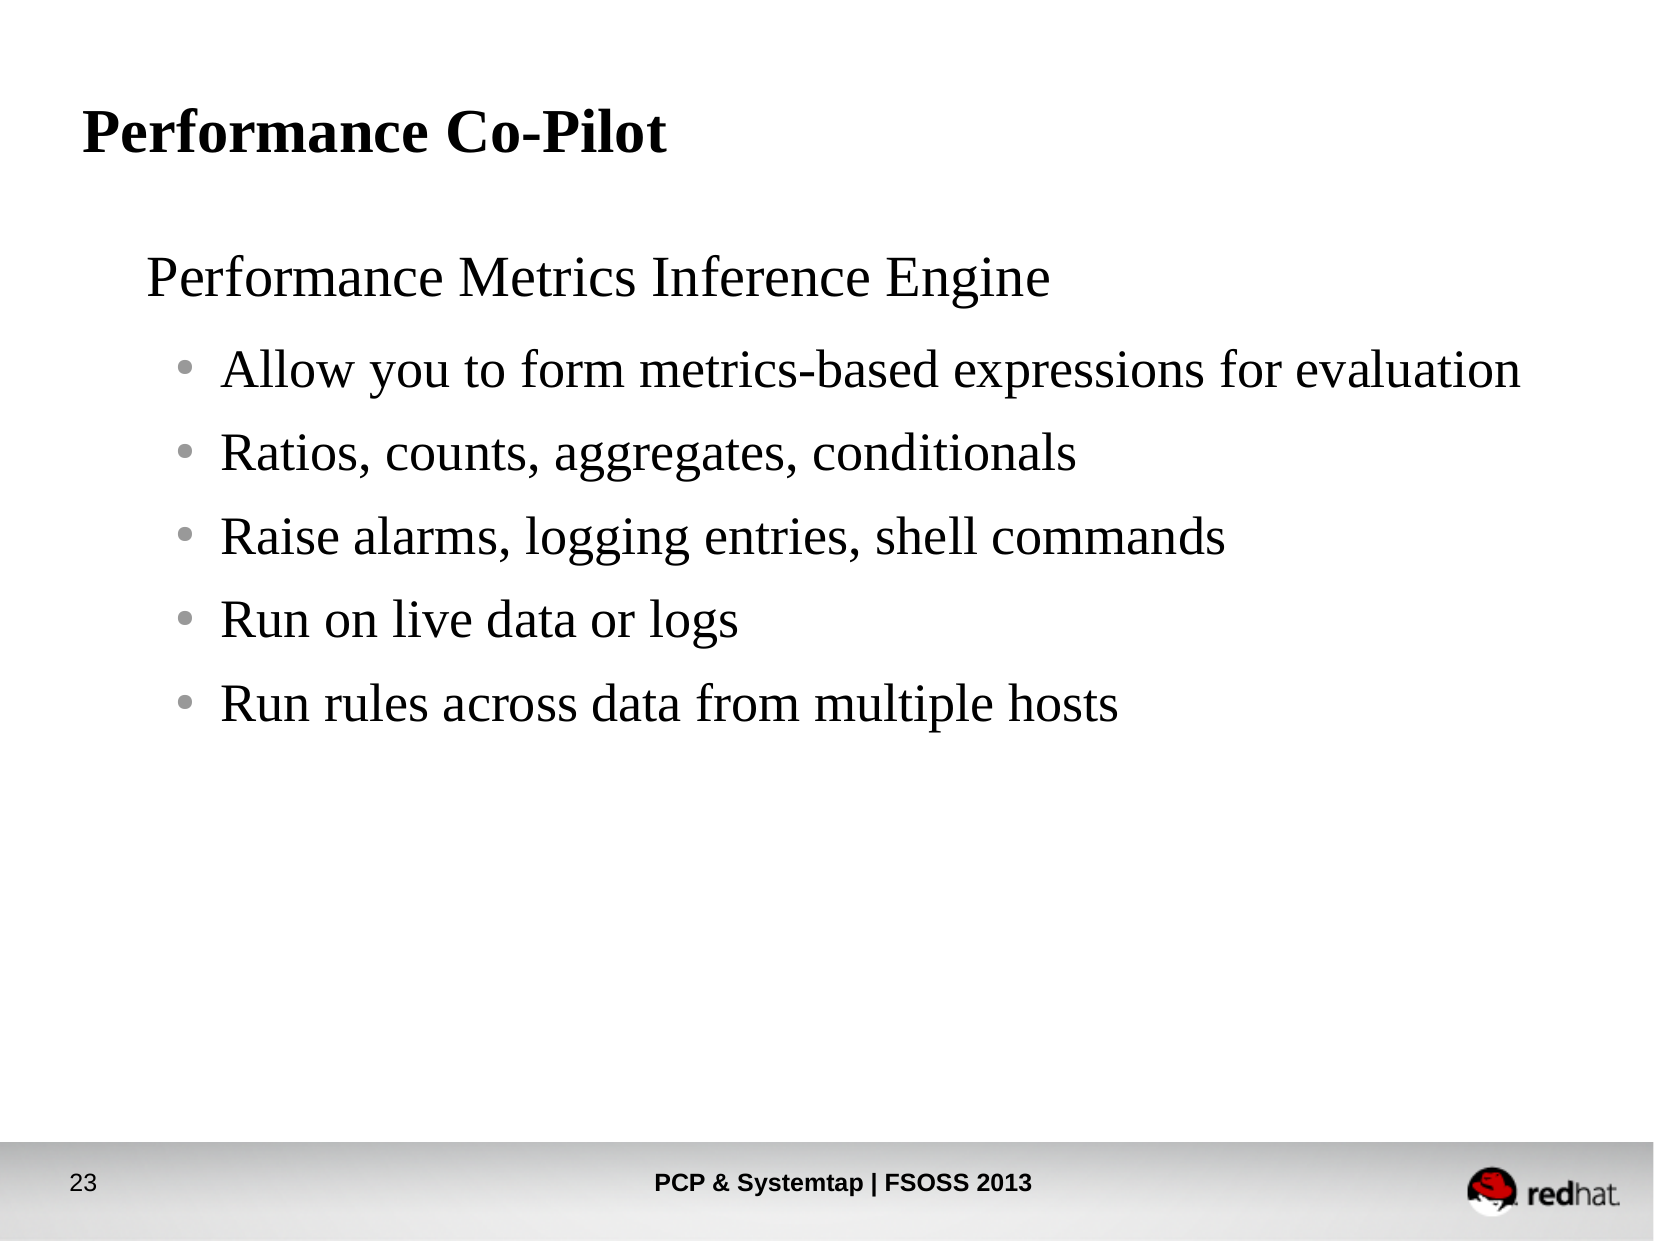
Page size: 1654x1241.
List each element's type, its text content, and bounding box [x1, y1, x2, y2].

picture [0, 1142, 1654, 1241]
list Performance Metrics Inference Engine Allow you to form metrics-based expressions for evaluation Ratios, counts, aggregates, conditionals Raise alarms, logging entries, shell commands Run on live data or logs Run rules across data from multiple hosts [86, 244, 1576, 1039]
title Performance Co-Pilot [82, 37, 1571, 226]
